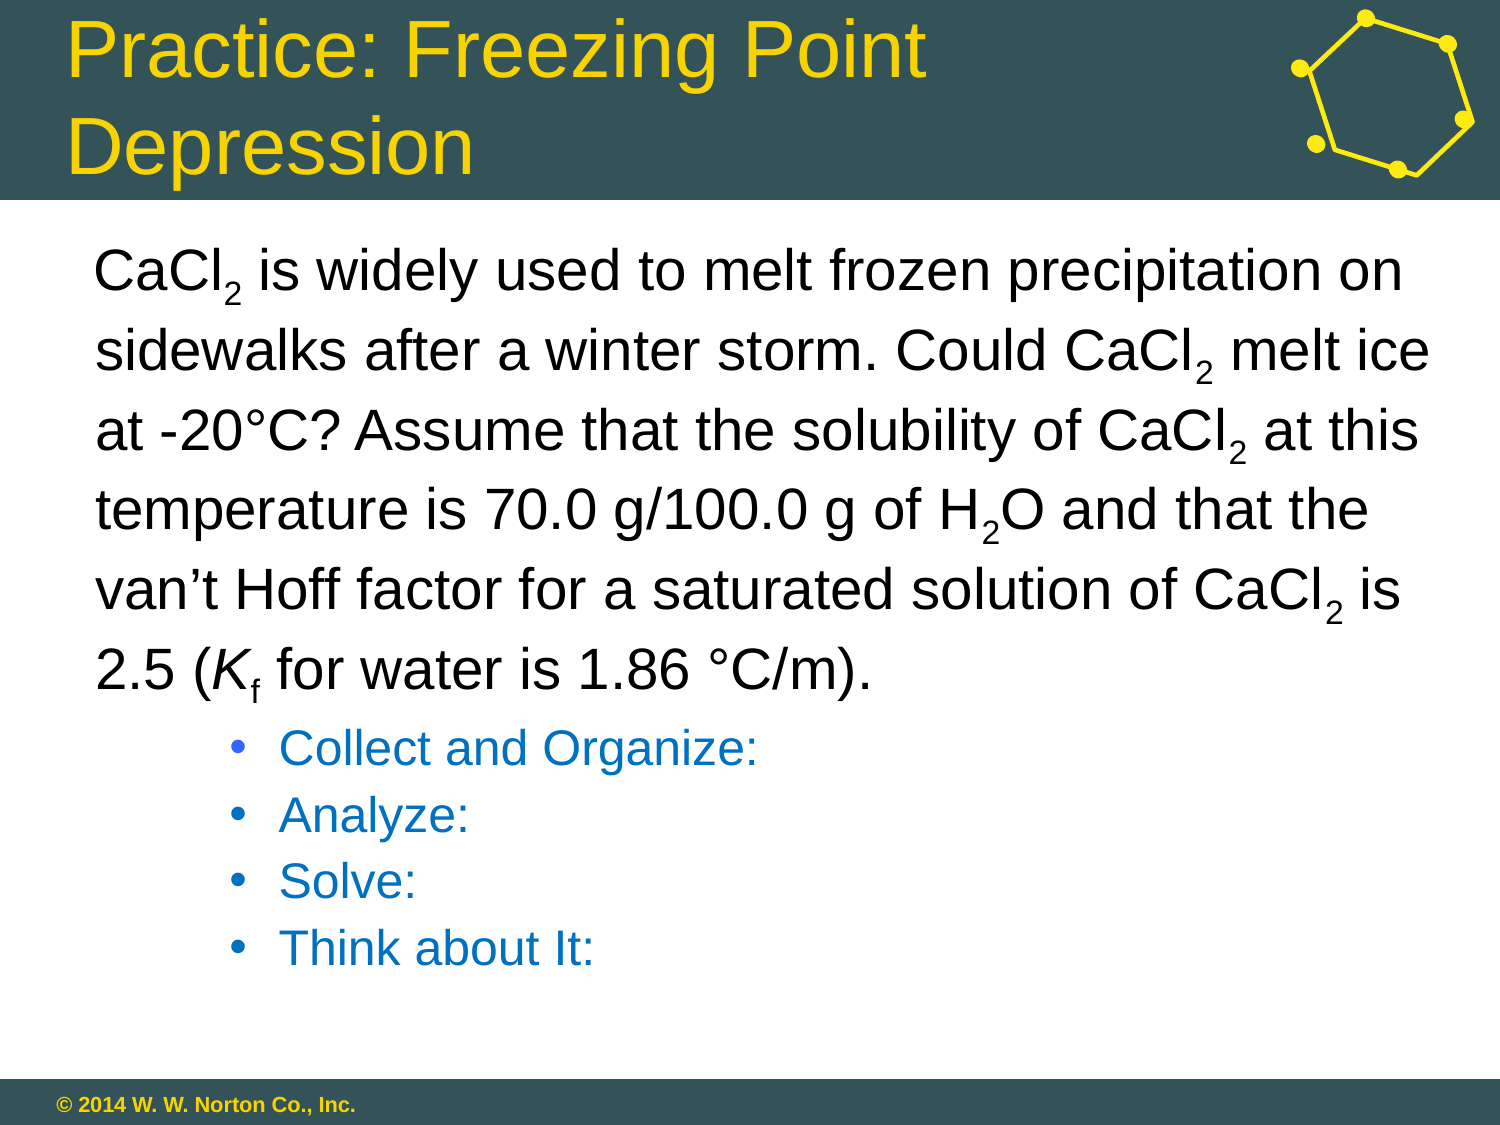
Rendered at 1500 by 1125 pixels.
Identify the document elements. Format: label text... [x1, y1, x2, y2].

list CaCl2 is widely used to melt frozen precipitation on sidewalks after a winter storm. Could CaCl2 melt ice at -20°C? Assume that the solubility of CaCl2 at this temperature is 70.0 g/100.0 g of H2O and that the van’t Hoff factor for a saturated solution of CaCl2 is 2.5 (Kf for water is 1.86 °C/m). [50, 224, 1450, 675]
title Practice: Freezing Point Depression [50, 0, 1400, 188]
text_box Collect and Organize: Analyze: Solve: Think about It: [174, 715, 982, 984]
